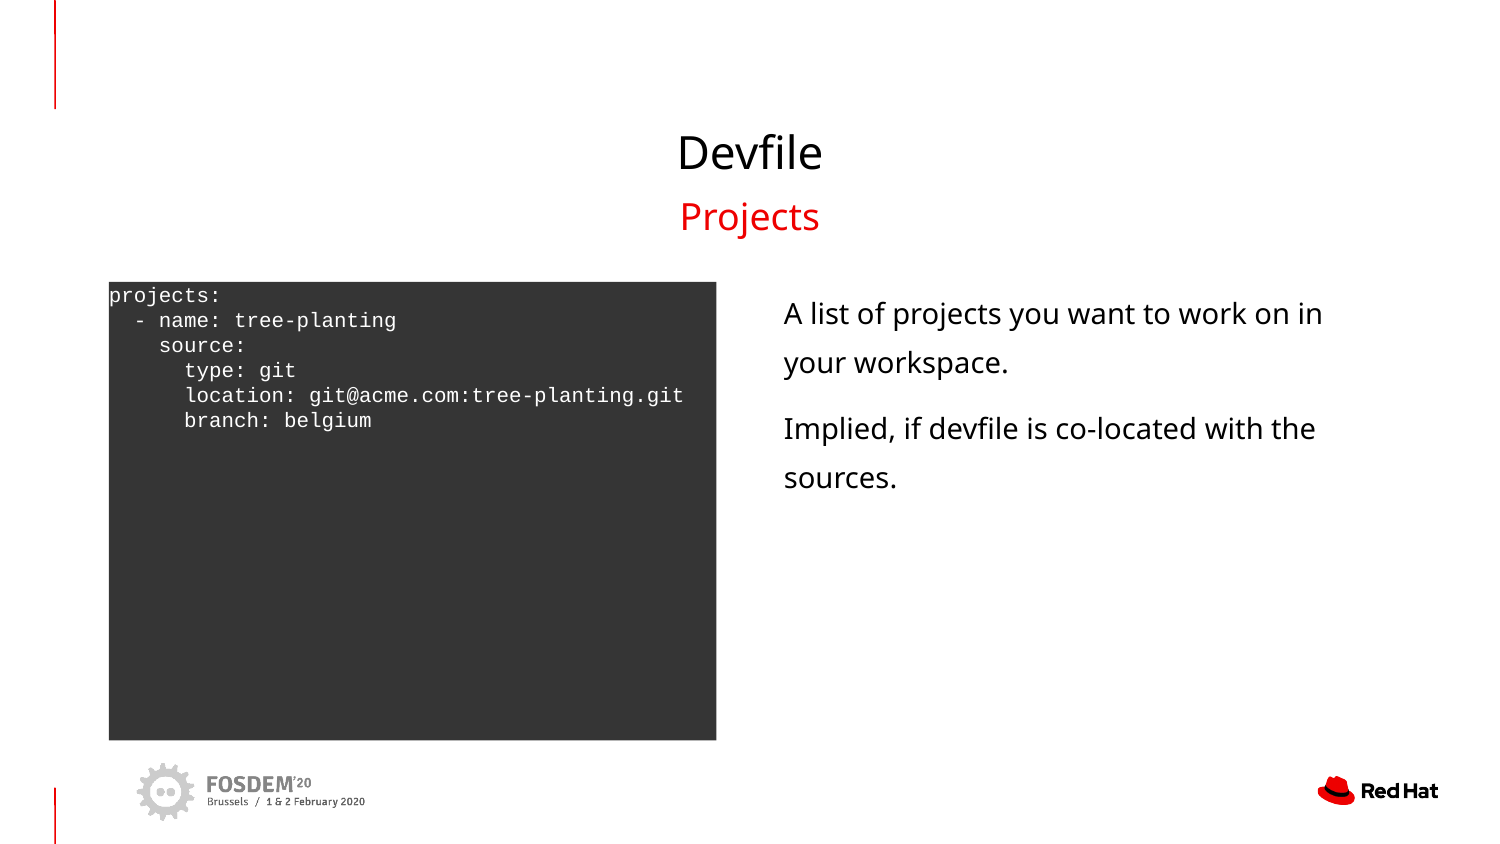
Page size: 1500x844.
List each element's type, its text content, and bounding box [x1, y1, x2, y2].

picture [124, 758, 371, 825]
title Devfile [108, 107, 1392, 175]
list A list of projects you want to work on in your workspace. Implied, if devfile is co-located with the sources. [783, 281, 1392, 741]
picture [1317, 776, 1438, 805]
list projects: - name: tree-planting source: type: git location: git@acme.com:tree-planting.git branch: belgium [108, 281, 717, 741]
subtitle Projects [108, 175, 1392, 263]
